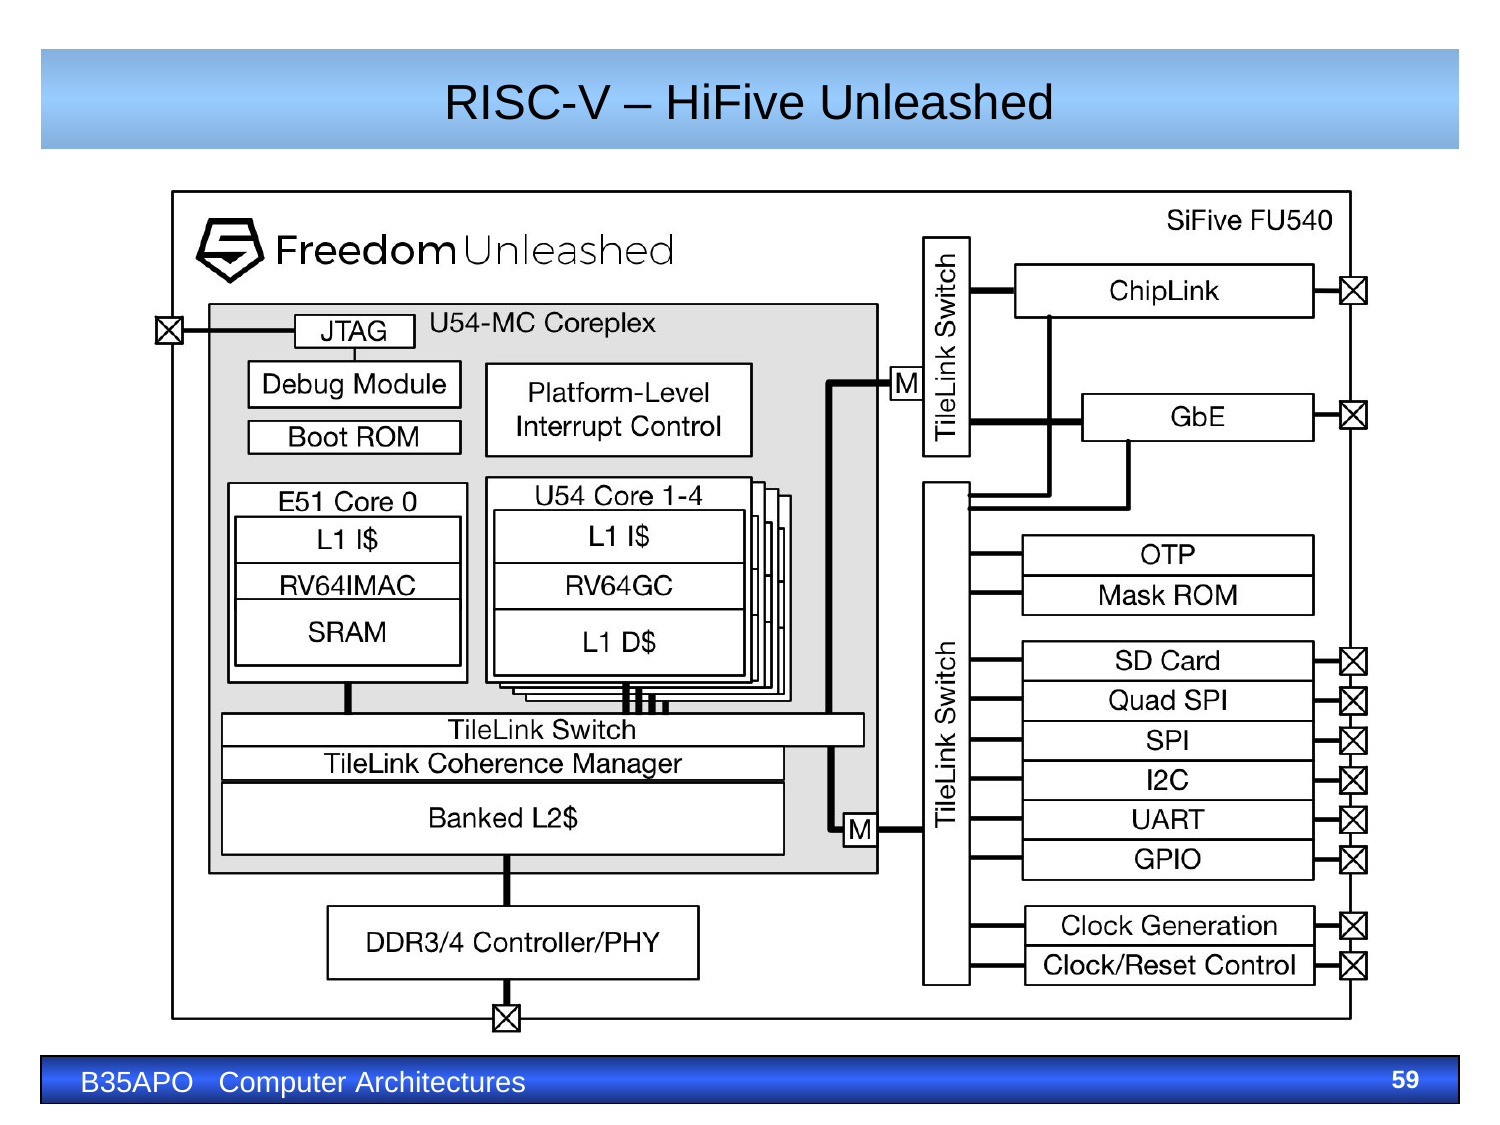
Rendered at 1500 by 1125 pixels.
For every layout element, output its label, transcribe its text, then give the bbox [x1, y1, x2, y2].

picture [153, 188, 1369, 1033]
title RISC-V – HiFive Unleashed [41, 49, 1459, 149]
